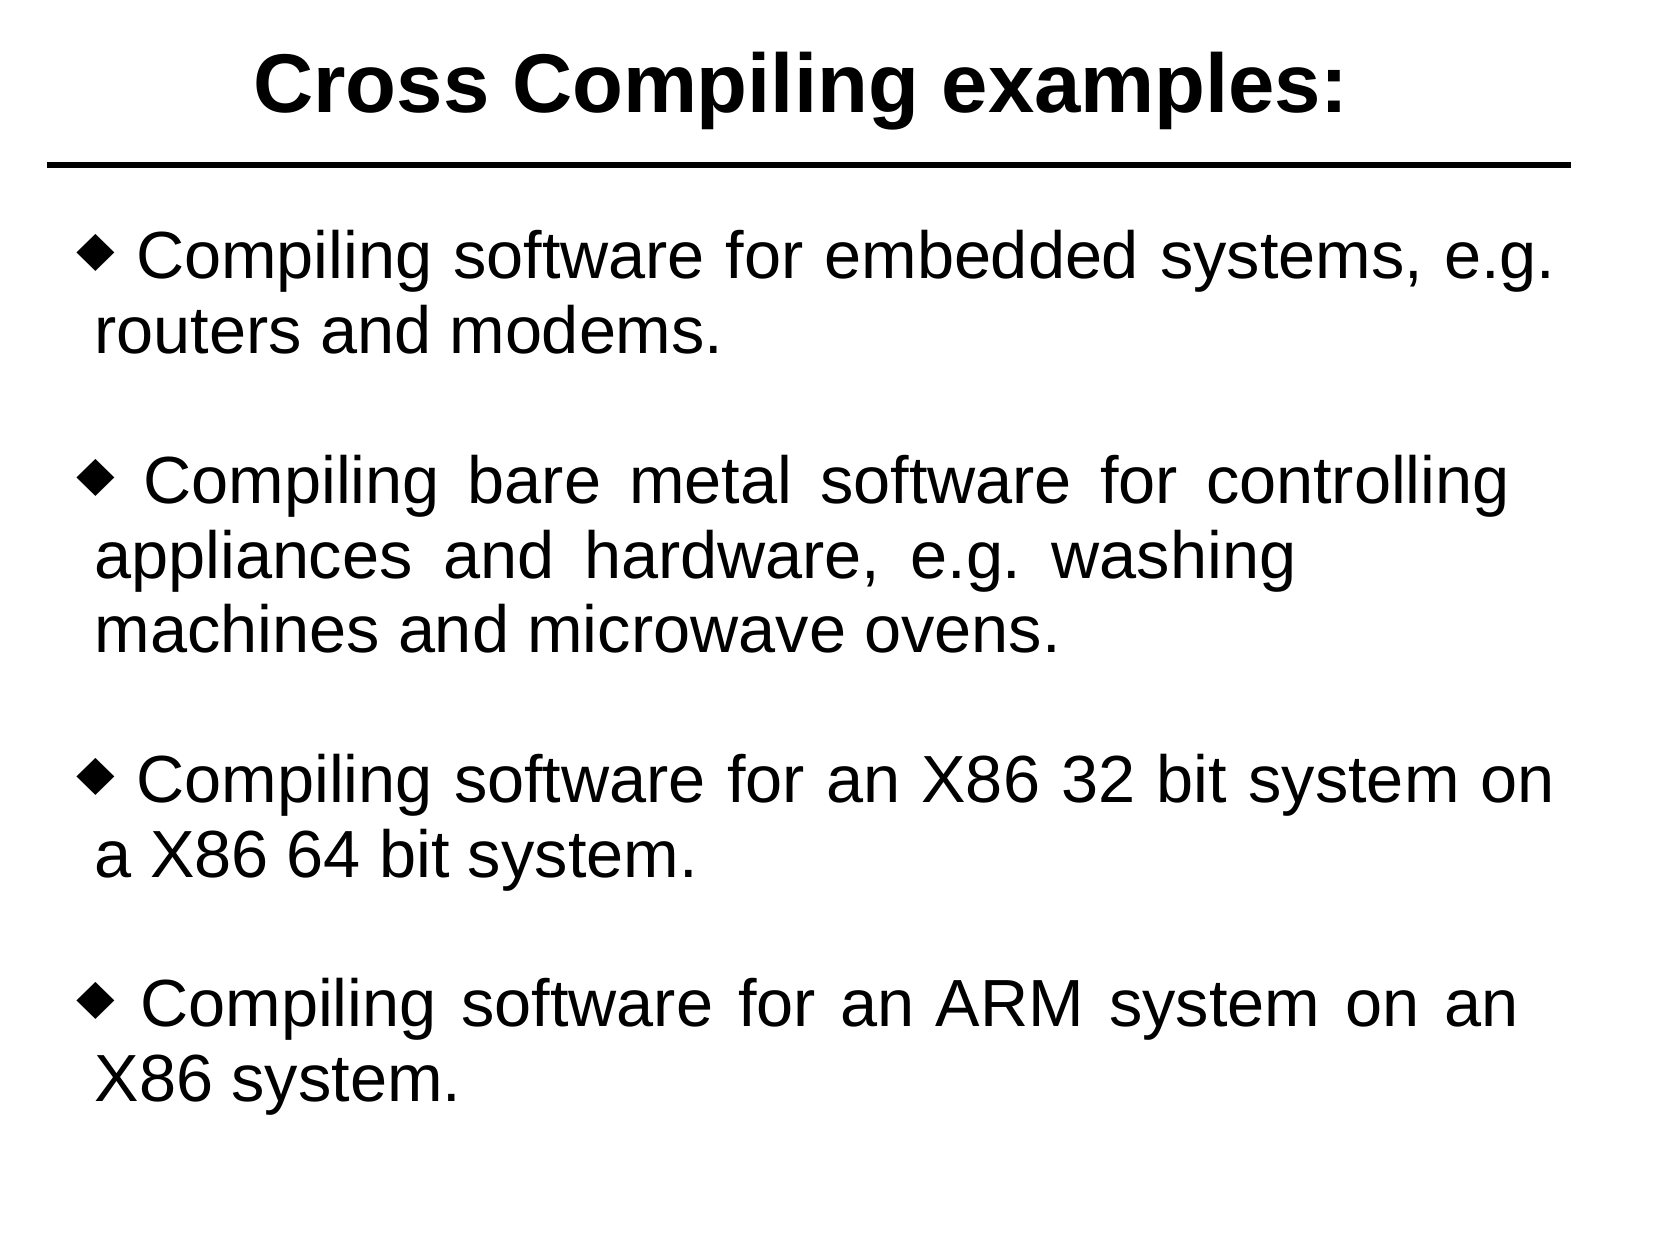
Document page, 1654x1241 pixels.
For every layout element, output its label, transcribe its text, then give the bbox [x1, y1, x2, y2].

text_box Compiling software for embedded systems, e.g. routers and modems. Compiling bare metal software for controlling appliances and hardware, e.g. washing machines and microwave ovens. Compiling software for an X86 32 bit system on a X86 64 bit system. Compiling software for an ARM system on an X86 system. [47, 211, 1571, 1146]
text_box Cross Compiling examples: [45, 30, 1558, 160]
